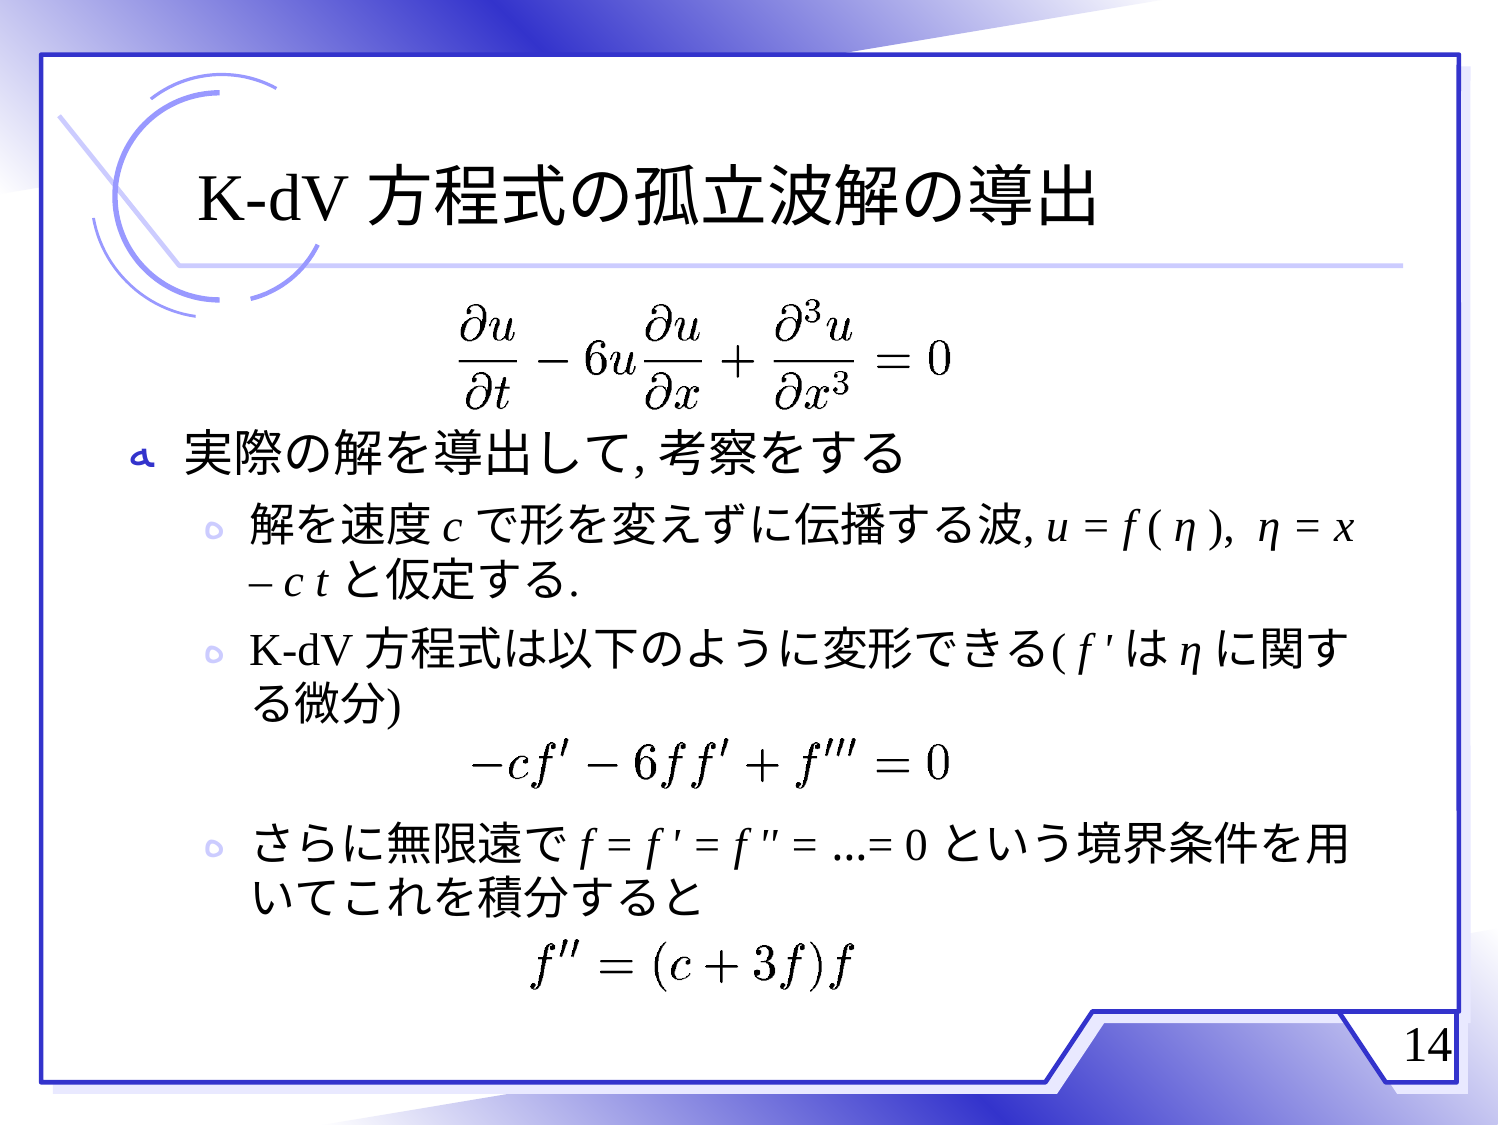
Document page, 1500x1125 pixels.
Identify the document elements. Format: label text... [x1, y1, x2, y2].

title K-dV 方程式の孤立波解の導出 [183, 85, 1388, 302]
list 実際の解を導出して, 考察をする 解を速度 c で形を変えずに伝播する波, u = f ( η ), η = x – c t と仮定する. K-dV 方程式は以下のように変形できる( f ' は η に関する微分) さらに無限遠で f = f ' = f '' = …= 0 という境界条件を用いてこれを積分すると [112, 413, 1388, 1021]
picture [464, 734, 955, 795]
picture [454, 295, 955, 411]
picture [519, 935, 865, 996]
